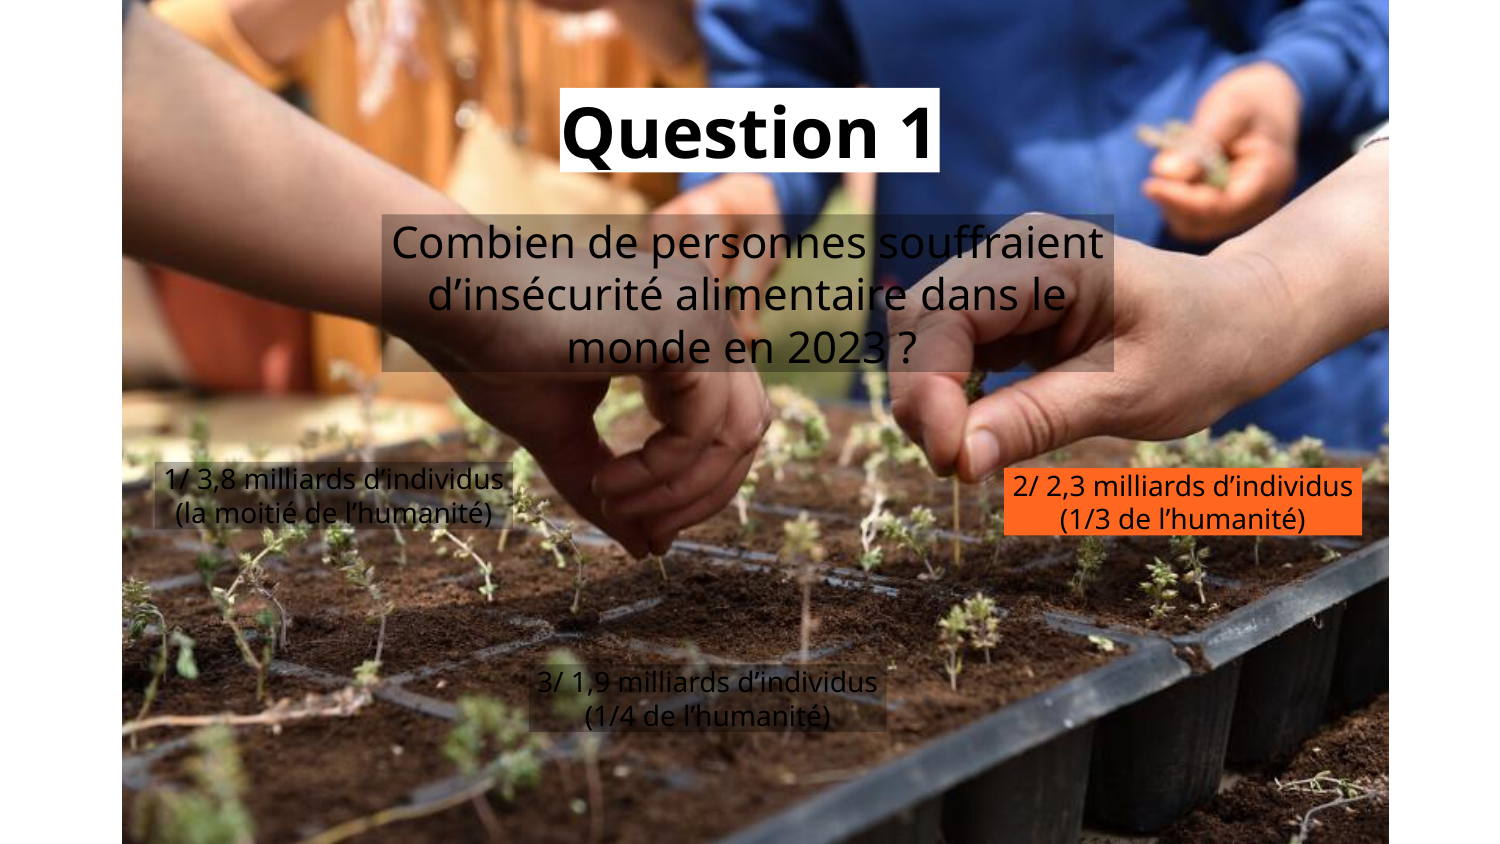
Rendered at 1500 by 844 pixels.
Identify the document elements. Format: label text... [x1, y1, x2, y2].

text_box Combien de personnes souffraient d’insécurité alimentaire dans le monde en 2023 ? [381, 214, 1114, 372]
text_box 1/ 3,8 milliards d’individus (la moitié de l’humanité) [154, 461, 513, 530]
picture [122, 0, 1389, 844]
text_box 3/ 1,9 milliards d’individus (1/4 de l’humanité) [528, 664, 887, 732]
text_box Question 1 [559, 87, 940, 173]
text_box ​2/ 2,3 milliards d’individus (1/3 de l’humanité) [1004, 467, 1363, 536]
